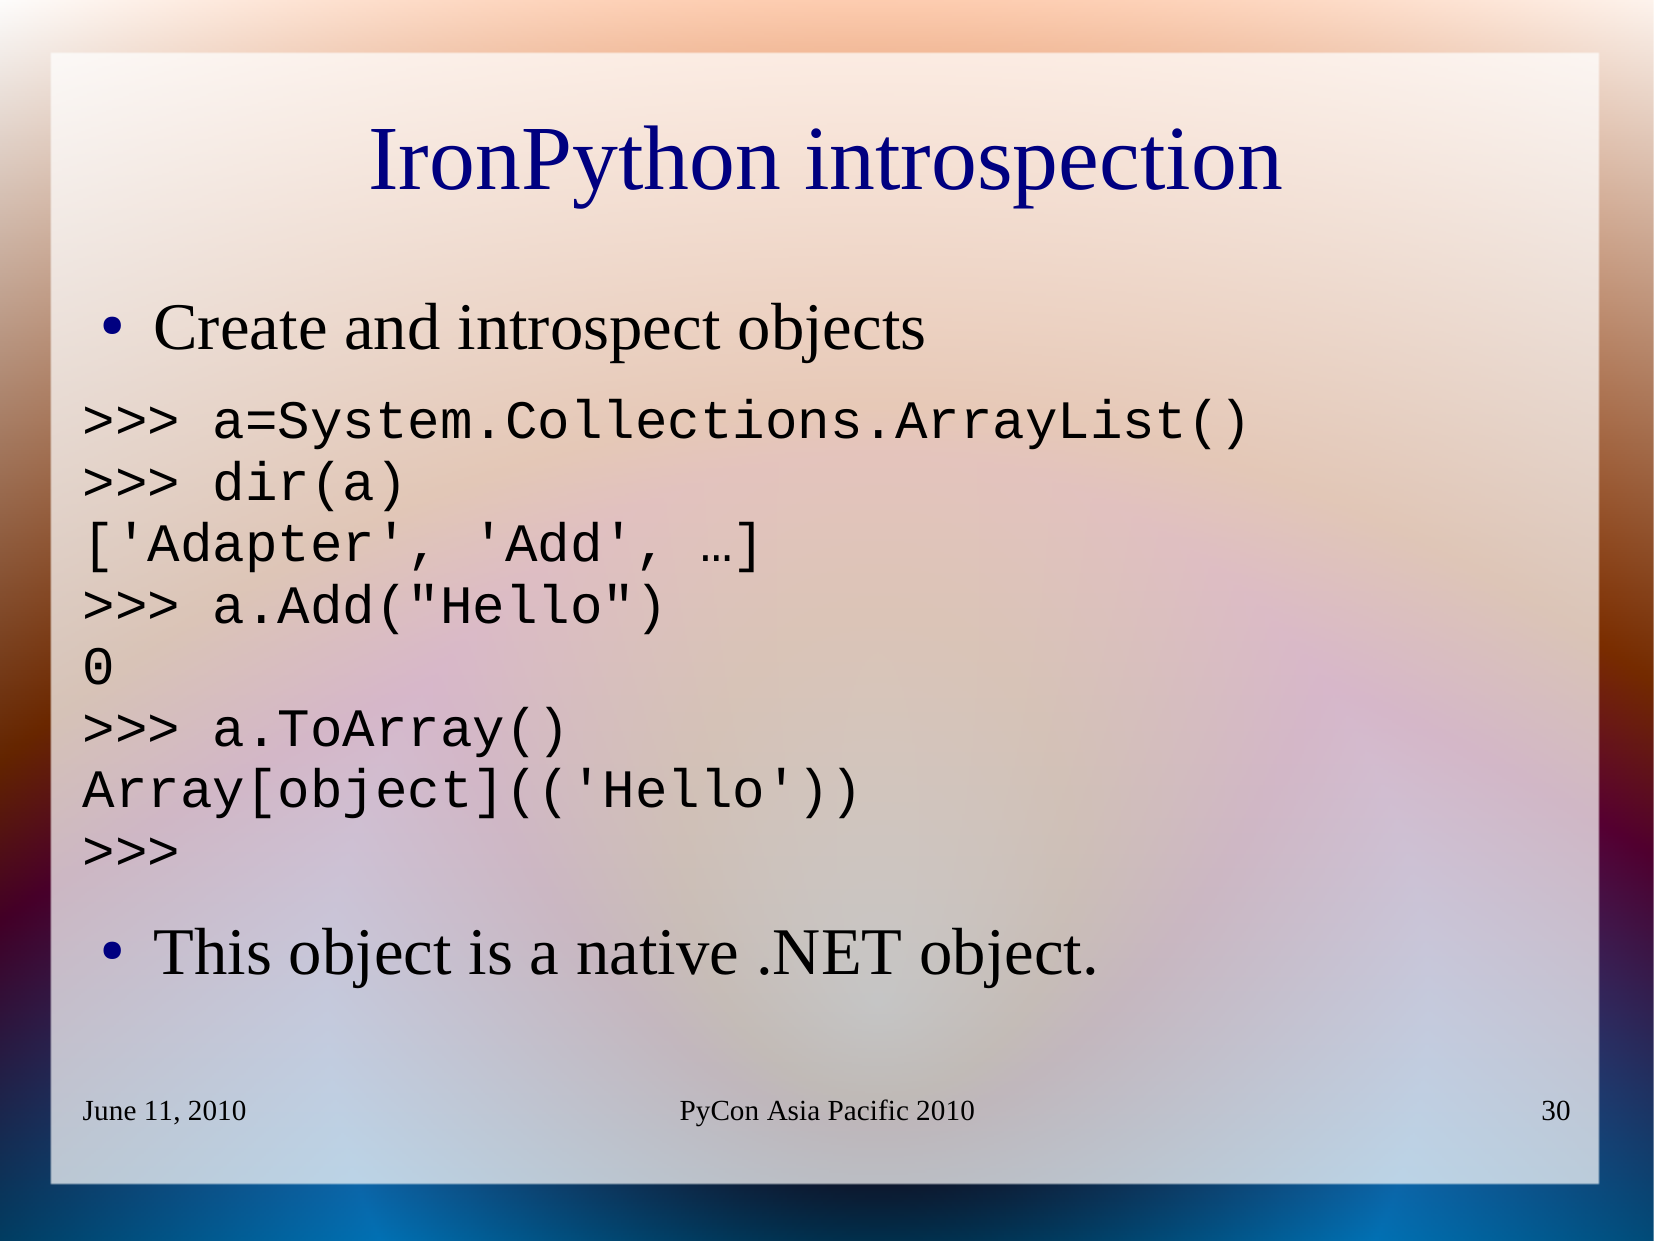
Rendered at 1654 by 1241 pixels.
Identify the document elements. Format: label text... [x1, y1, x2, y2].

list Create and introspect objects >>> a=System.Collections.ArrayList() >>> dir(a) ['Adapter', 'Add', …] >>> a.Add("Hello") 0 >>> a.ToArray() Array[object](('Hello')) >>> This object is a native .NET object. [82, 290, 1571, 1019]
picture [0, 0, 1654, 1241]
title IronPython introspection [82, 62, 1571, 256]
